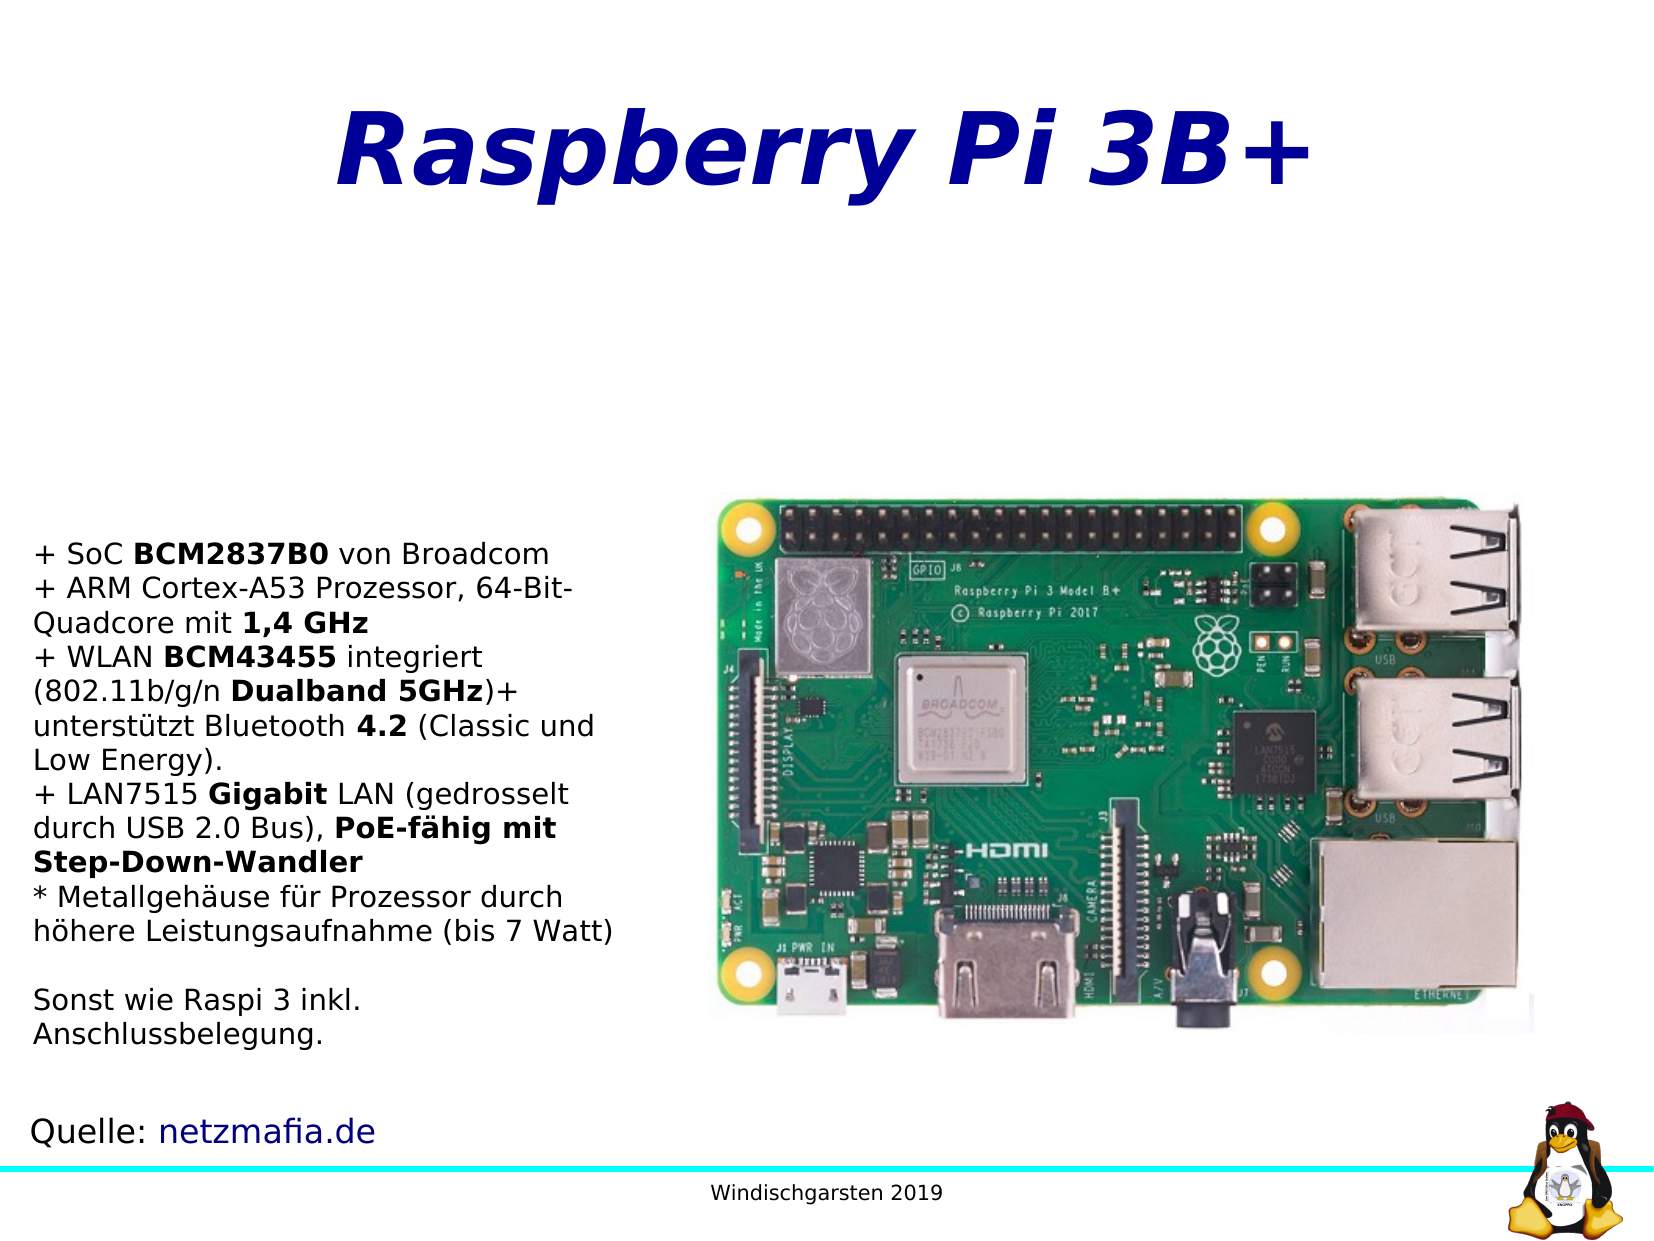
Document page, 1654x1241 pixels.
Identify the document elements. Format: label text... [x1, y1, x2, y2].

list + SoC BCM2837B0 von Broadcom + ARM Cortex-A53 Prozessor, 64-Bit-Quadcore mit 1,4 GHz + WLAN BCM43455 integriert (802.11b/g/n Dualband 5GHz)+ unterstützt Bluetooth 4.2 (Classic und Low Energy). + LAN7515 Gigabit LAN (gedrosselt durch USB 2.0 Bus), PoE-fähig mit Step-Down-Wandler * Metallgehäuse für Prozessor durch höhere Leistungsaufnahme (bis 7 Watt) Sonst wie Raspi 3 inkl. Anschlussbelegung. [32, 537, 650, 1052]
text_box Quelle: netzmafia.de [29, 1113, 473, 1152]
picture [1505, 1100, 1625, 1241]
title Raspberry Pi 3B+ [121, 33, 1534, 267]
picture [708, 492, 1534, 1034]
